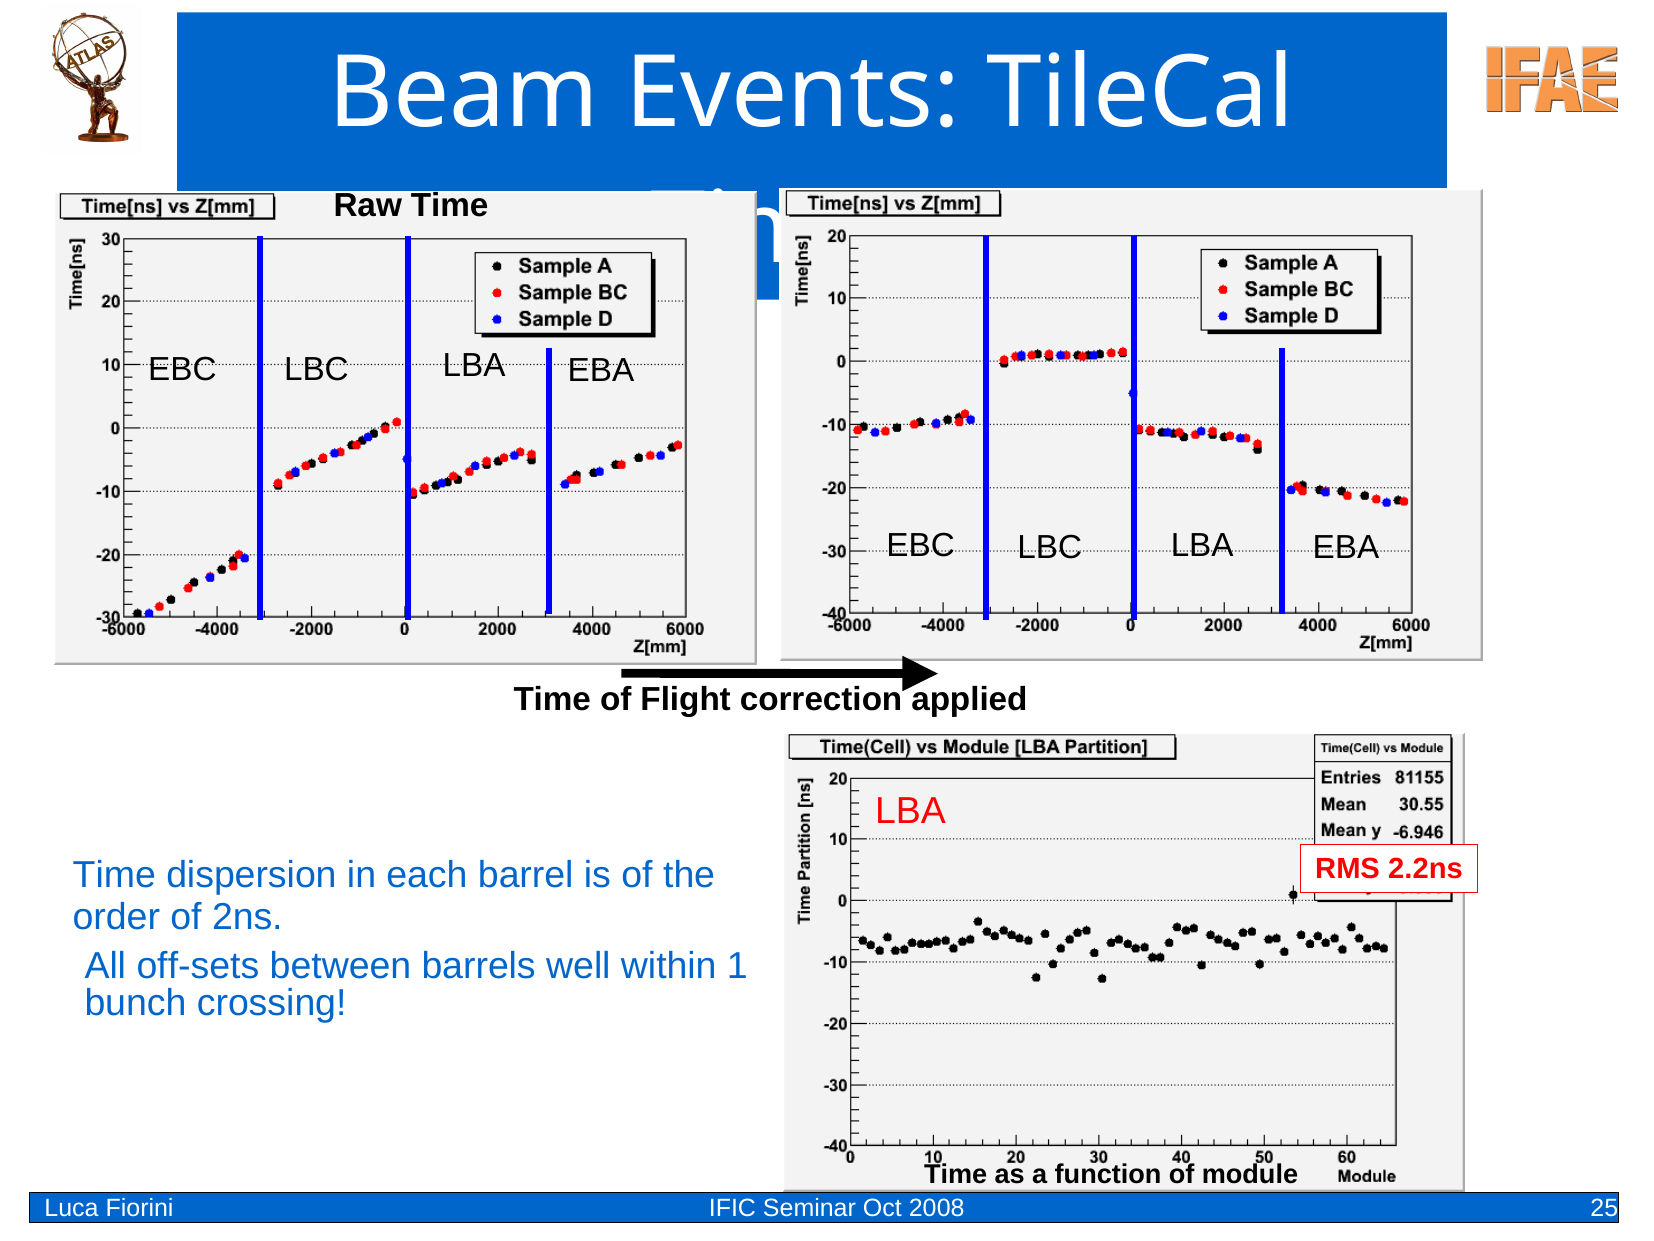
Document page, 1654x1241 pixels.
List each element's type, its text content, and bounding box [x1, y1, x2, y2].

picture [41, 2, 142, 154]
text_box Time as a function of module [909, 1151, 1313, 1192]
text_box Time of Flight correction applied [500, 672, 1060, 726]
picture [1486, 46, 1618, 112]
text_box LBA [429, 339, 520, 391]
text_box Luca Fiorini IFIC Seminar Oct 2008 25 [29, 1192, 1619, 1223]
text_box LBC [1003, 521, 1096, 573]
text_box Time dispersion in each barrel is of the order of 2ns. All off-sets between barrels well within 1 bunch crossing! [57, 846, 798, 1048]
text_box LBC [270, 343, 363, 395]
text_box EBC [873, 519, 969, 571]
text_box EBC [134, 342, 231, 395]
text_box Raw Time [289, 183, 533, 242]
text_box RMS 2.2ns [1300, 844, 1478, 893]
text_box [53, 192, 757, 666]
picture [779, 188, 1483, 661]
text_box LBA [860, 781, 961, 840]
text_box LBA [1157, 519, 1248, 571]
text_box Beam Events: TileCal Timing [177, 12, 1447, 148]
text_box EBA [553, 345, 648, 397]
text_box EBA [1299, 521, 1393, 573]
picture [782, 732, 1465, 1192]
